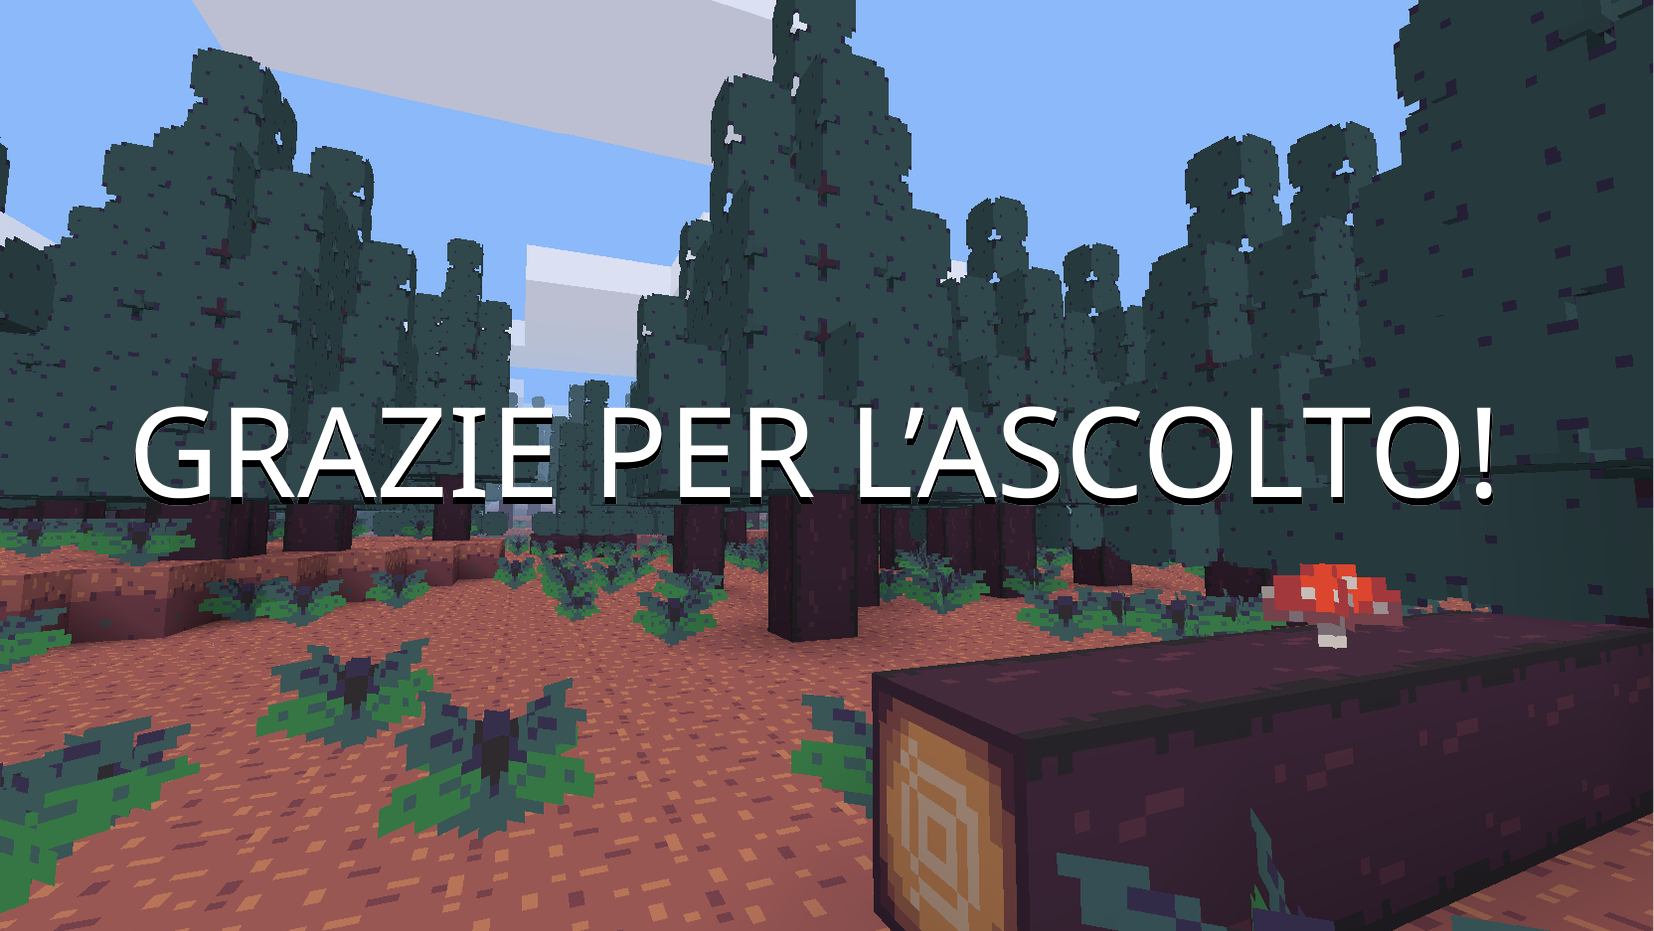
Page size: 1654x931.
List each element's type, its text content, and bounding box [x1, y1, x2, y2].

title GRAZIE PER L’ASCOLTO! [70, 371, 1560, 527]
picture [0, 0, 1654, 931]
